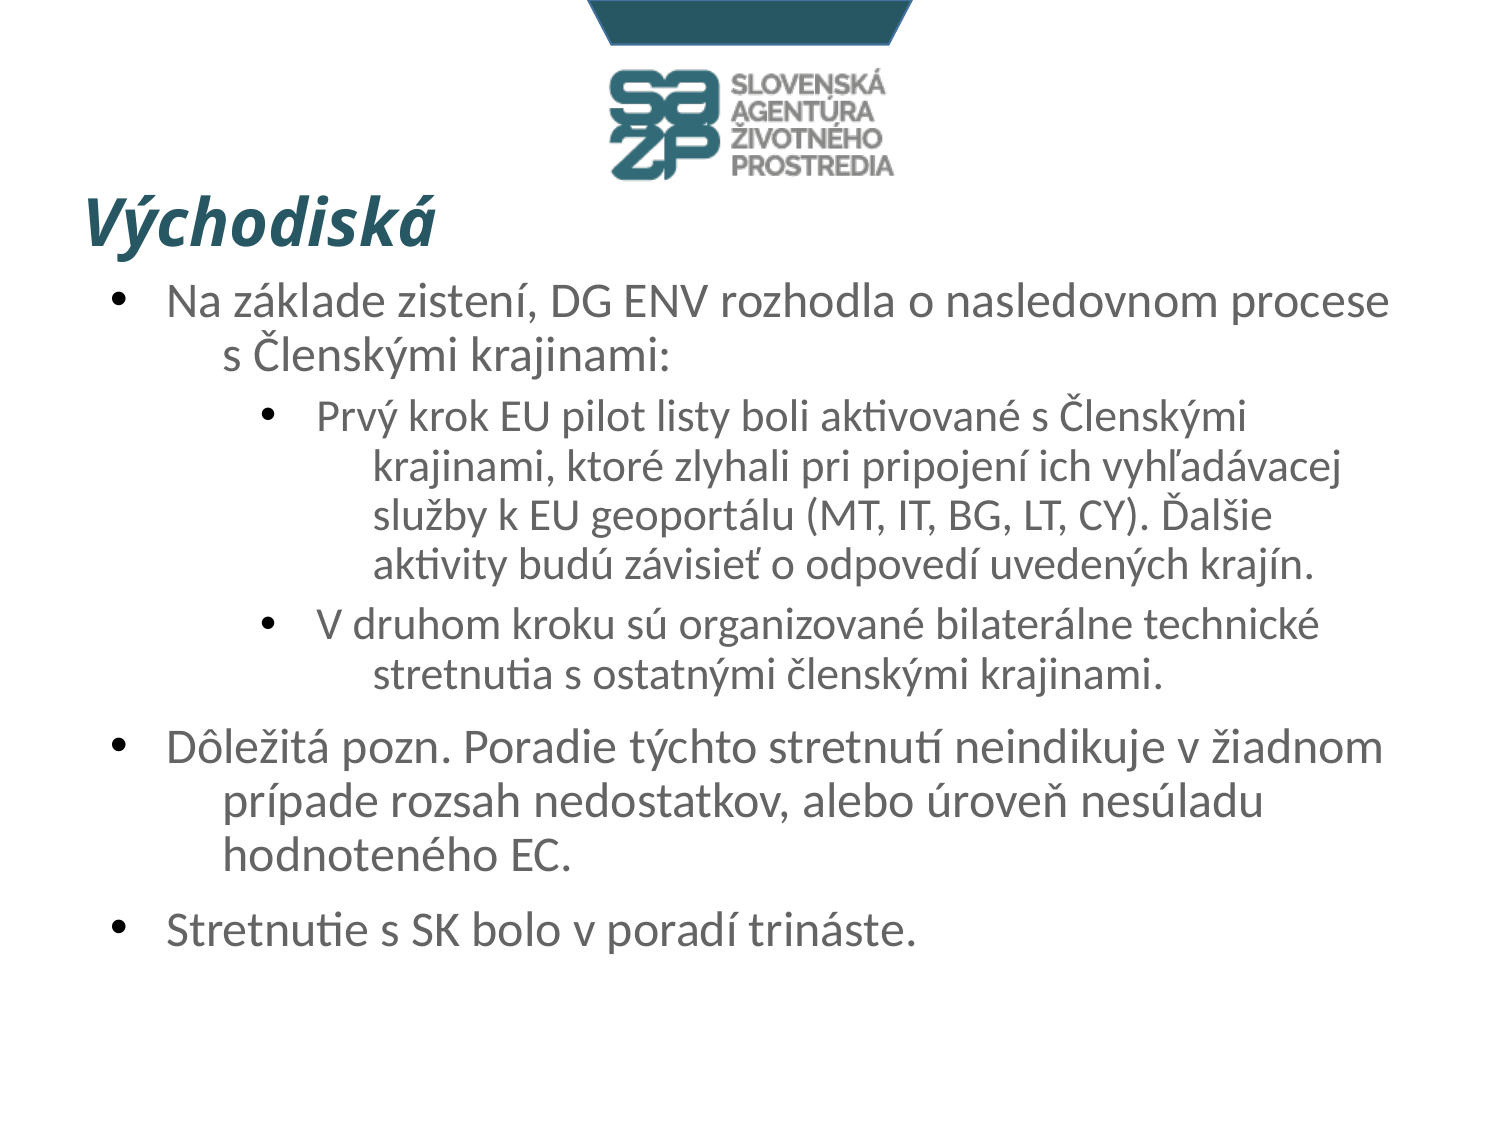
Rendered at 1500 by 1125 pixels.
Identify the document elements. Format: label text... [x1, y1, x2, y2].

text_box [588, 0, 912, 44]
picture [588, 44, 922, 181]
title Východiská [67, 181, 1500, 264]
list Na základe zistení, DG ENV rozhodla o nasledovnom procese s Členskými krajinami: Prvý krok EU pilot listy boli aktivované s Členskými krajinami, ktoré zlyhali pri pripojení ich vyhľadávacej služby k EU geoportálu (MT, IT, BG, LT, CY). Ďalšie aktivity budú závisieť o odpovedí uvedených krajín. V druhom kroku sú organizované bilaterálne technické stretnutia s ostatnými členskými krajinami. Dôležitá pozn. Poradie týchto stretnutí neindikuje v žiadnom prípade rozsah nedostatkov, alebo úroveň nesúladu hodnoteného EC. Stretnutie s SK bolo v poradí trináste. [95, 266, 1418, 1093]
